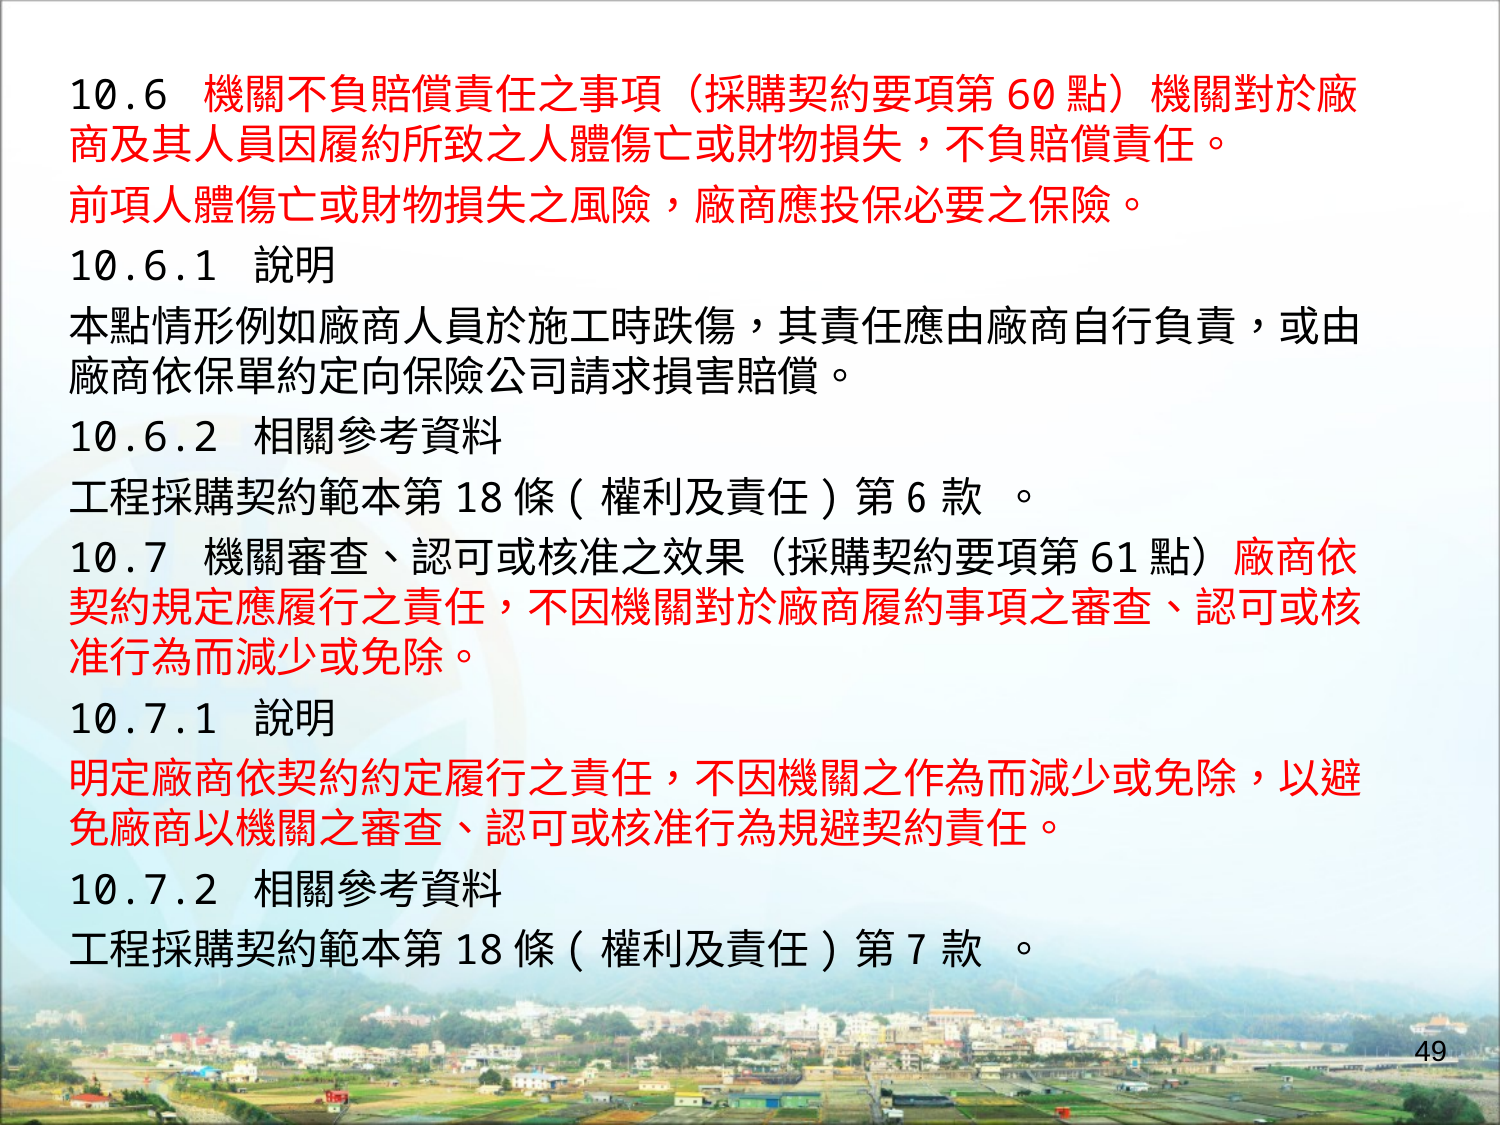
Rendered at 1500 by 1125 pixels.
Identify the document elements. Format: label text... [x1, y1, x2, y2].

text_box <編號> [1111, 1024, 1462, 1103]
picture [0, 0, 1500, 1125]
list 10.6 機關不負賠償責任之事項（採購契約要項第60點）機關對於廠商及其人員因履約所致之人體傷亡或財物損失，不負賠償責任。 前項人體傷亡或財物損失之風險，廠商應投保必要之保險。 10.6.1 說明 本點情形例如廠商人員於施工時跌傷，其責任應由廠商自行負責，或由廠商依保單約定向保險公司請求損害賠償。 10.6.2 相關參考資料 工程採購契約範本第18條(權利及責任)第6款 。 10.7 機關審查、認可或核准之效果（採購契約要項第61點）廠商依契約規定應履行之責任，不因機關對於廠商履約事項之審查、認可或核准行為而減少或免除。 10.7.1 說明 明定廠商依契約約定履行之責任，不因機關之作為而減少或免除，以避免廠商以機關之審查、認可或核准行為規避契約責任。 10.7.2 相關參考資料 工程採購契約範本第18條(權利及責任)第7款 。 [53, 60, 1404, 1006]
